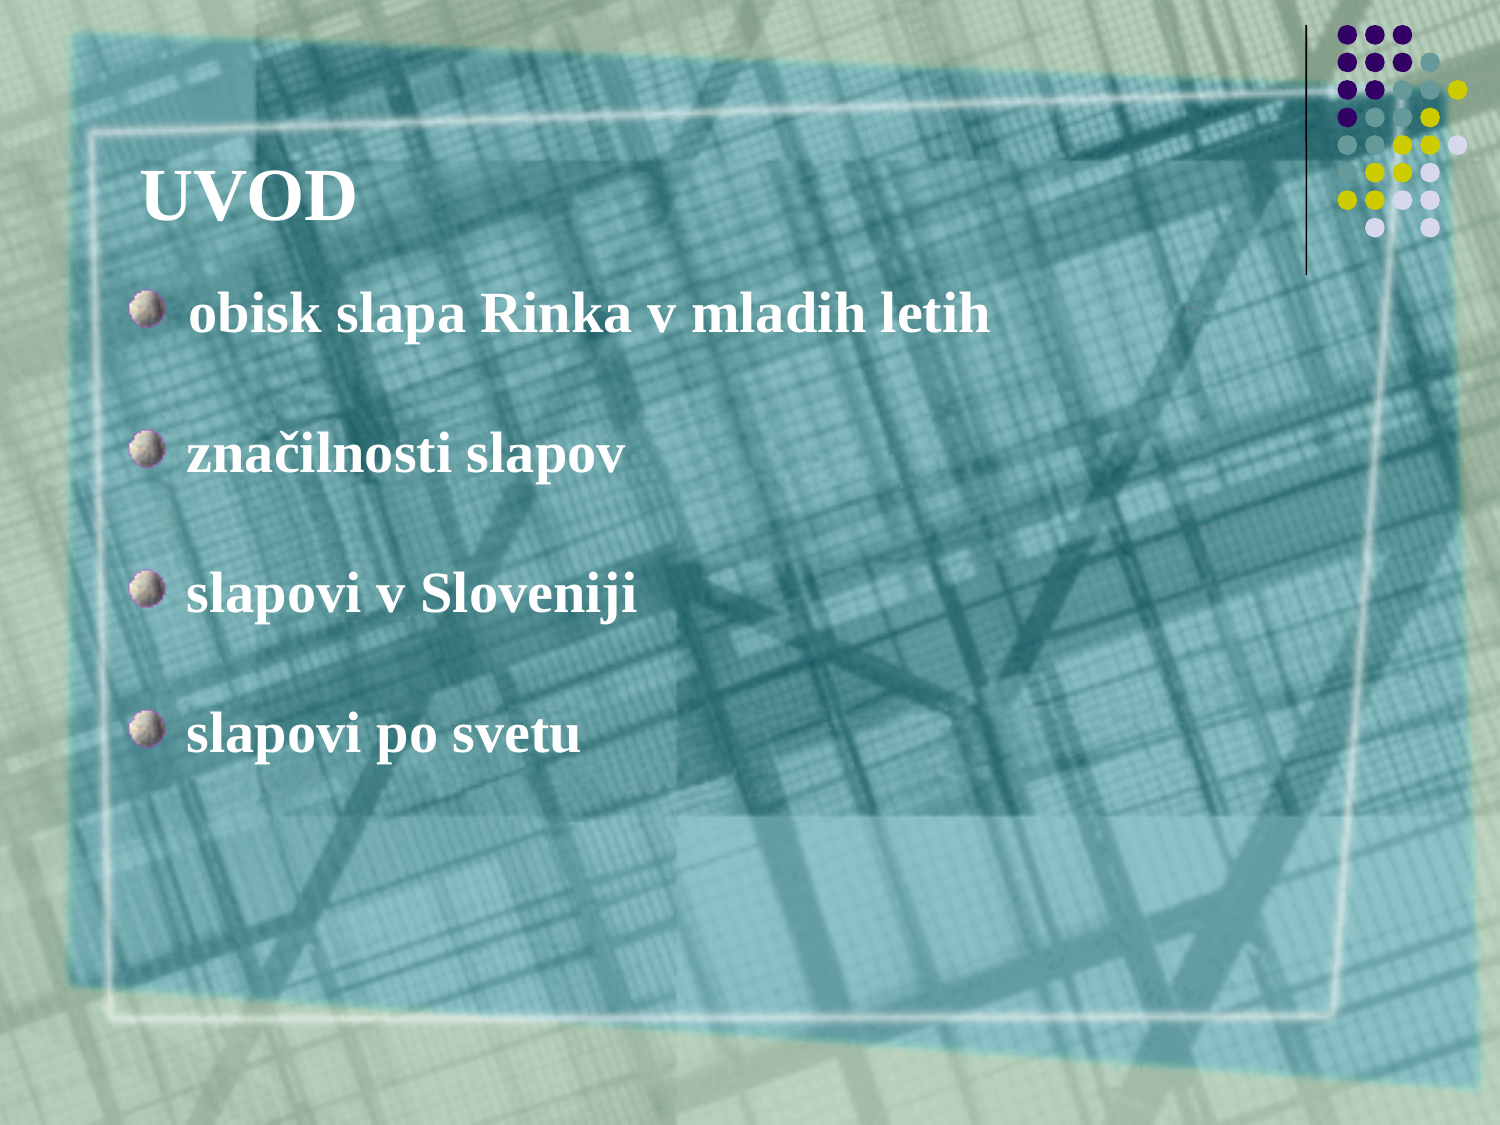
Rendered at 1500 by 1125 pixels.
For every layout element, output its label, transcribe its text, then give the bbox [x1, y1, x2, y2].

picture [0, 0, 1500, 1125]
text_box UVOD [124, 138, 375, 244]
text_box obisk slapa Rinka v mladih letih značilnosti slapov slapovi v Sloveniji slapovi po svetu [111, 267, 1007, 772]
